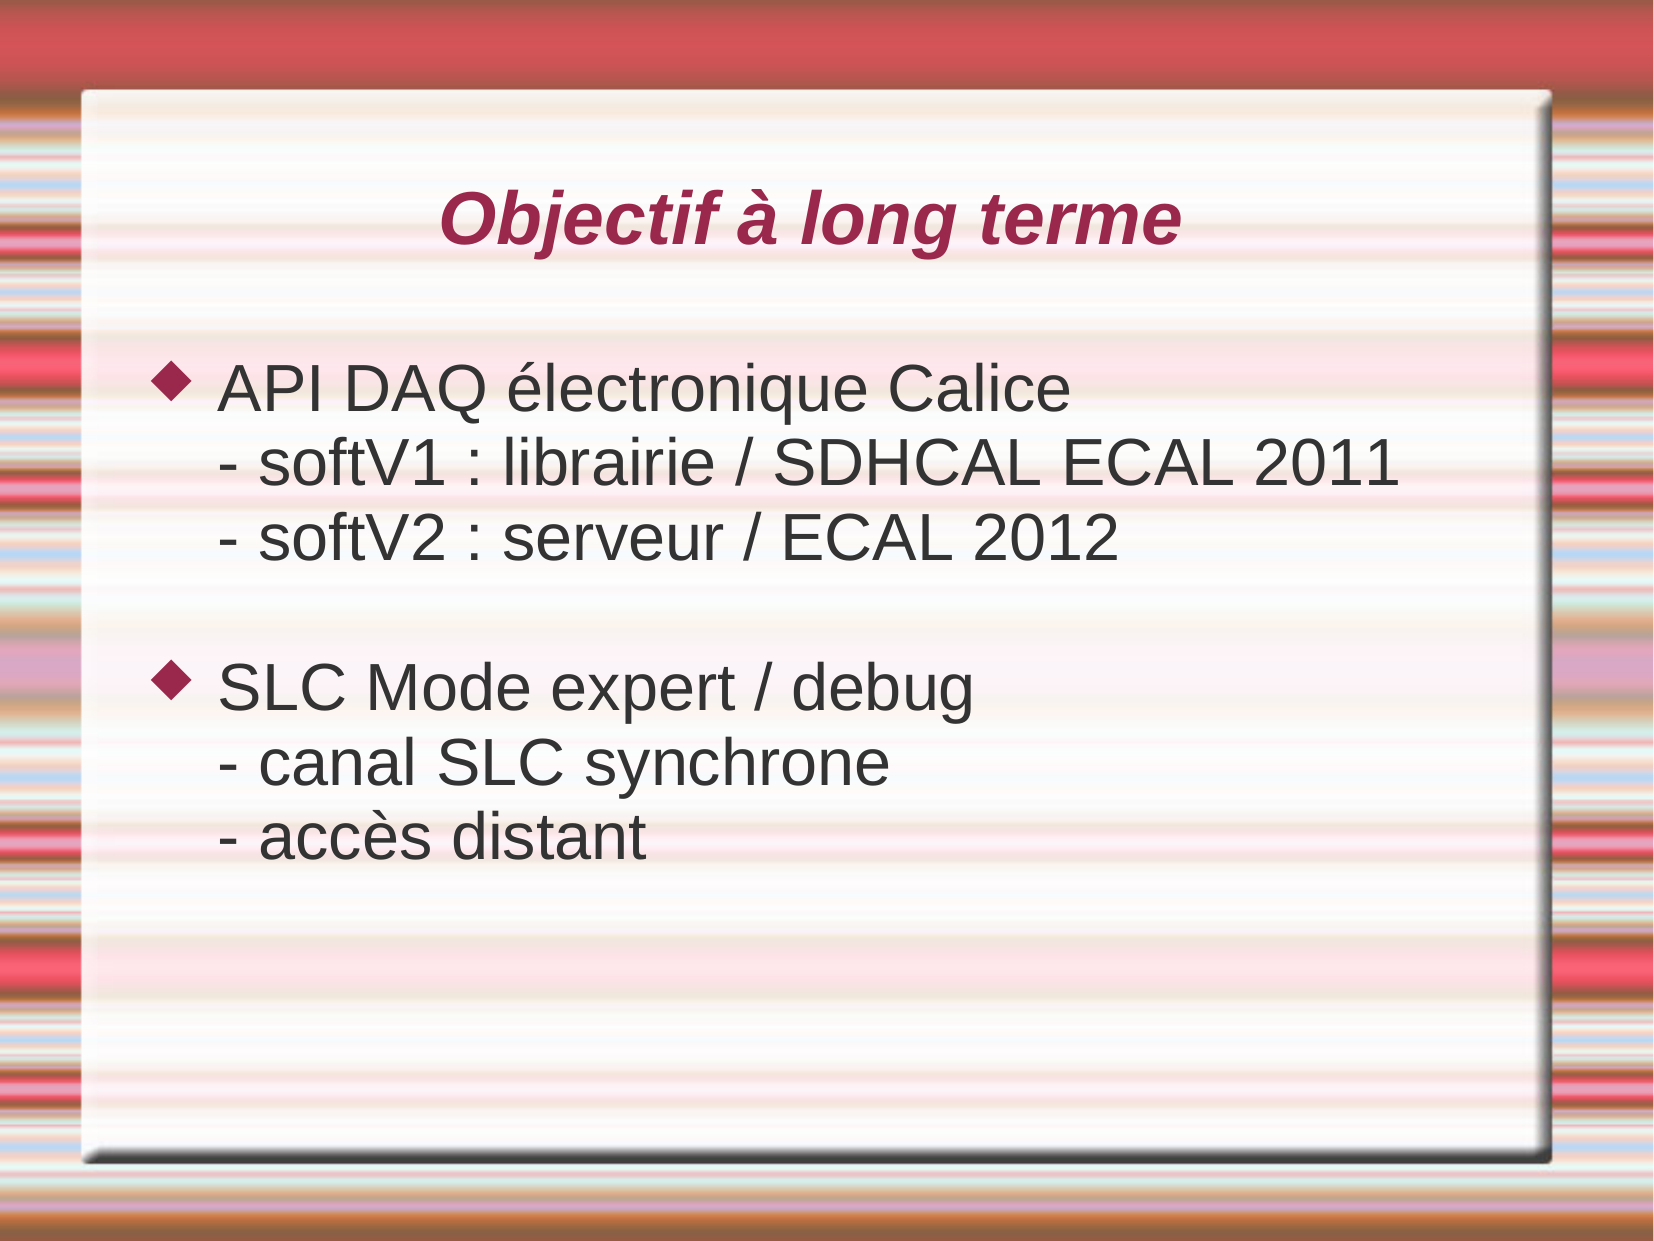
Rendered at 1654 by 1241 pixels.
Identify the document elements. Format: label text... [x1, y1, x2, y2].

list API DAQ électronique Calice - softV1 : librairie / SDHCAL ECAL 2011 - softV2 : serveur / ECAL 2012 SLC Mode expert / debug - canal SLC synchrone - accès distant [134, 350, 1516, 1133]
picture [0, 0, 1654, 1241]
title Objectif à long terme [88, 114, 1534, 322]
